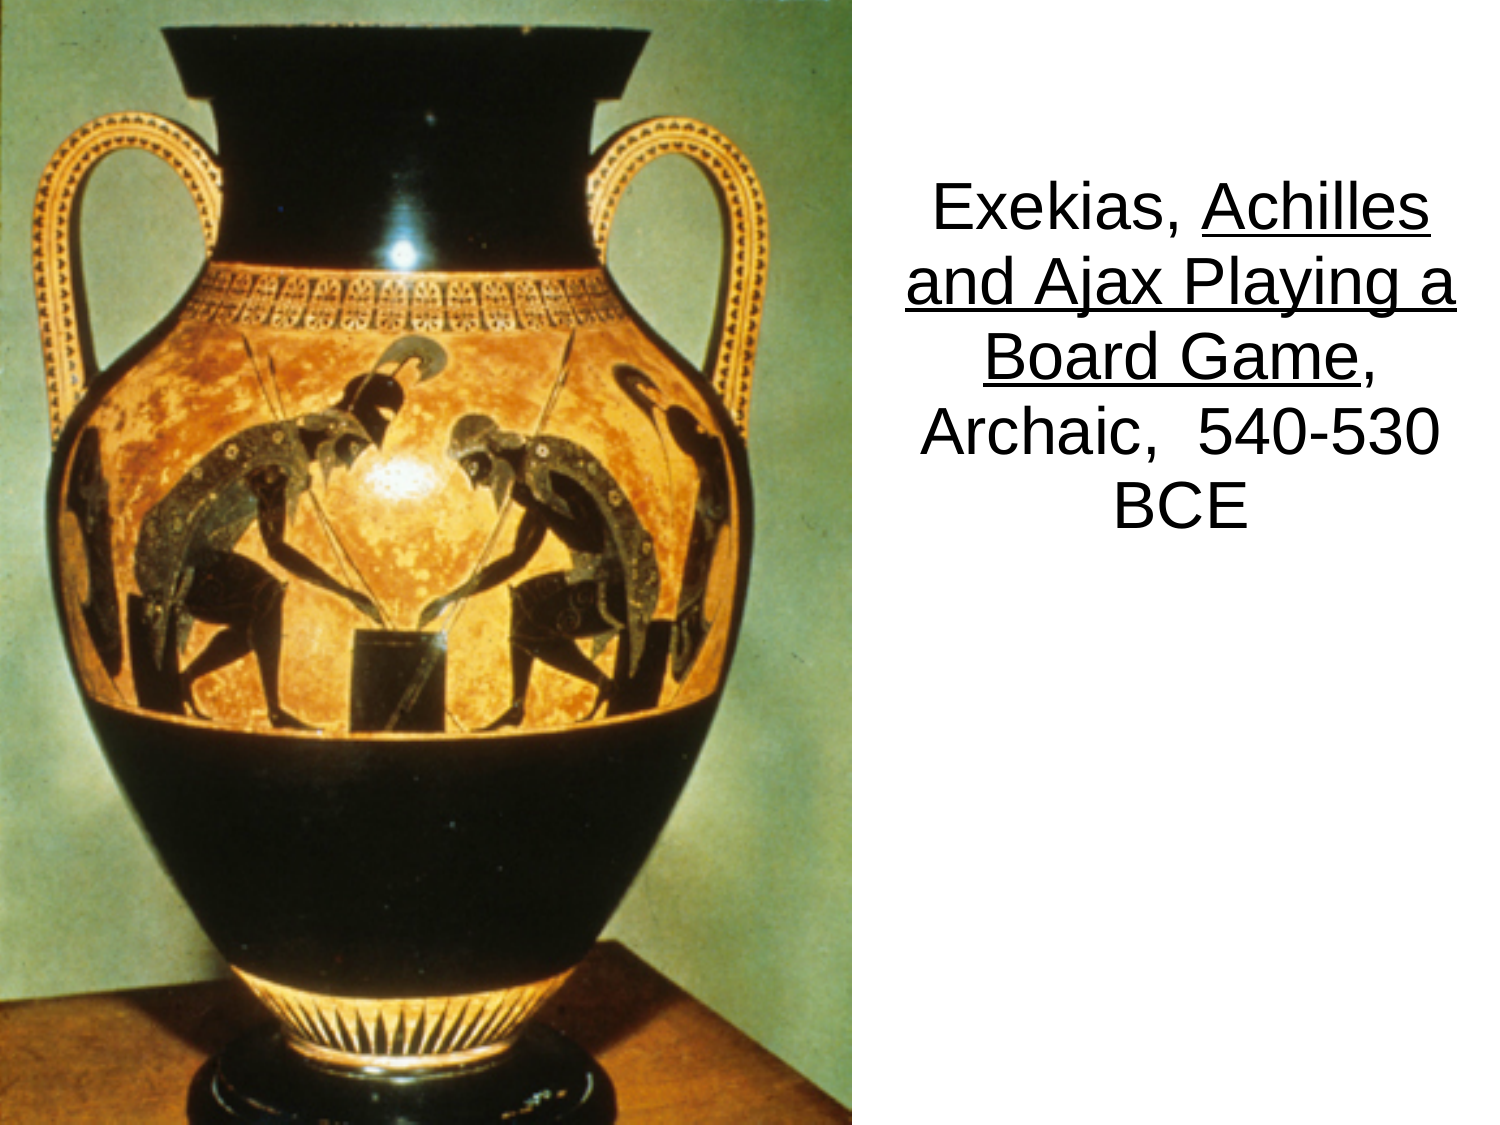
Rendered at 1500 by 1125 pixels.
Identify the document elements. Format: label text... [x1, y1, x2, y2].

title Exekias, Achilles and Ajax Playing a Board Game, Archaic, 540-530 BCE [887, 87, 1475, 625]
picture [0, 0, 852, 1125]
